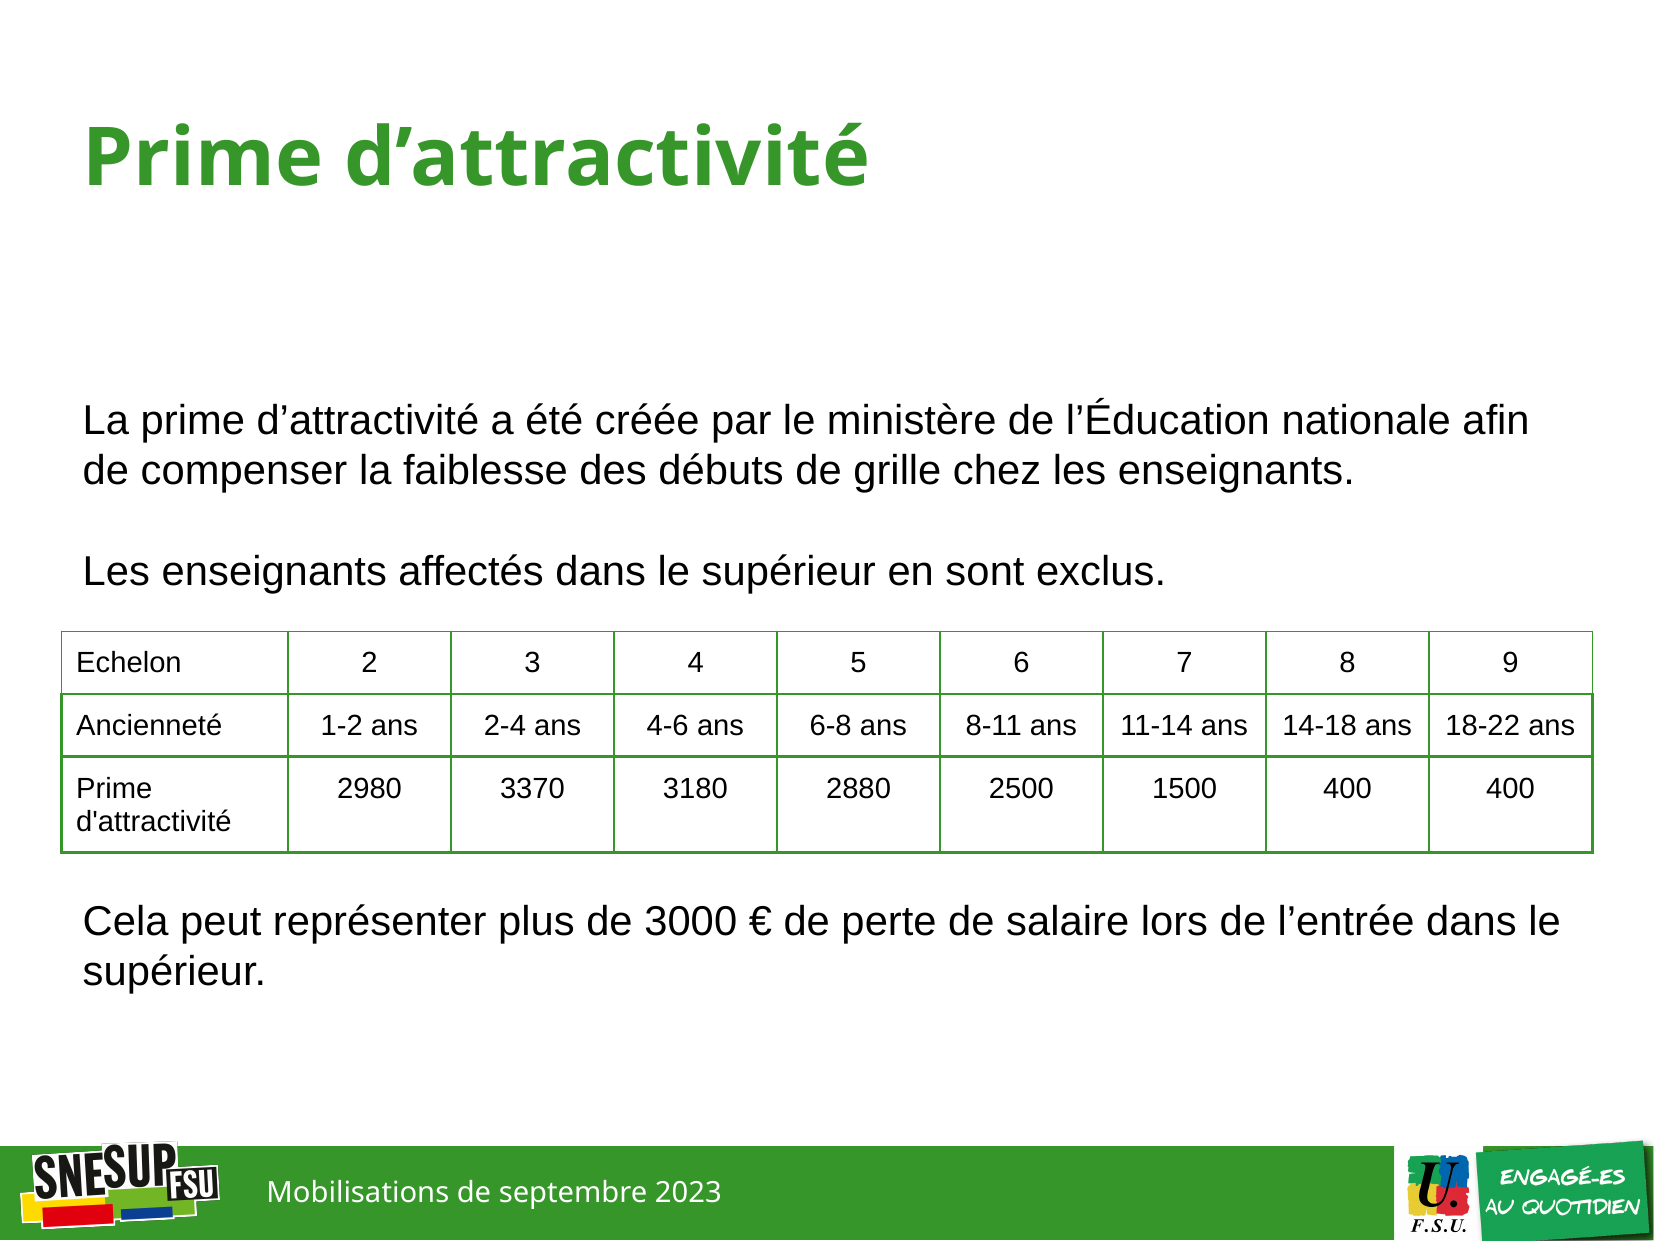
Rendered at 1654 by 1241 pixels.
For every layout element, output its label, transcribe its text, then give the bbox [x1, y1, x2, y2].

table_cell 14-18 ans [1267, 695, 1428, 755]
table_cell 2500 [941, 758, 1102, 851]
table_cell 1-2 ans [289, 695, 450, 755]
table_header 6 [941, 632, 1102, 693]
table_cell Prime d'attractivité [63, 758, 287, 851]
table_cell 2-4 ans [452, 695, 613, 755]
table_cell Ancienneté [63, 695, 287, 755]
table_cell 6-8 ans [778, 695, 939, 755]
table_header 5 [778, 632, 939, 693]
table_cell 11-14 ans [1104, 695, 1265, 755]
picture [18, 1137, 222, 1232]
table_cell 2880 [778, 758, 939, 851]
table_header 7 [1104, 632, 1265, 693]
table_cell 400 [1267, 758, 1428, 851]
table_header 3 [452, 632, 613, 693]
subtitle La prime d’attractivité a été créée par le ministère de l’Éducation nationale afin de compenser la faiblesse des débuts de grille chez les enseignants. Les enseignants affectés dans le supérieur en sont exclus. Cela peut représenter plus de 3000 € de perte de salaire lors de l’entrée dans le supérieur. [82, 854, 1571, 1054]
table_cell 3370 [452, 758, 613, 851]
subtitle La prime d’attractivité a été créée par le ministère de l’Éducation nationale afin de compenser la faiblesse des débuts de grille chez les enseignants. Les enseignants affectés dans le supérieur en sont exclus. Cela peut représenter plus de 3000 € de perte de salaire lors de l’entrée dans le supérieur. [82, 333, 1571, 631]
table_header 4 [615, 632, 776, 693]
table_cell 3180 [615, 758, 776, 851]
table_header 8 [1267, 632, 1428, 693]
table_cell 18-22 ans [1430, 695, 1591, 755]
table_header 2 [289, 632, 450, 693]
table_cell 2980 [289, 758, 450, 851]
table_cell 1500 [1104, 758, 1265, 851]
table_header Echelon [62, 632, 287, 693]
table_cell 4-6 ans [615, 695, 776, 755]
table_cell 400 [1430, 758, 1591, 851]
table_cell 8-11 ans [941, 695, 1102, 755]
picture [1394, 1136, 1654, 1241]
title Prime d’attractivité [82, 49, 1571, 257]
table_header 9 [1430, 632, 1592, 693]
